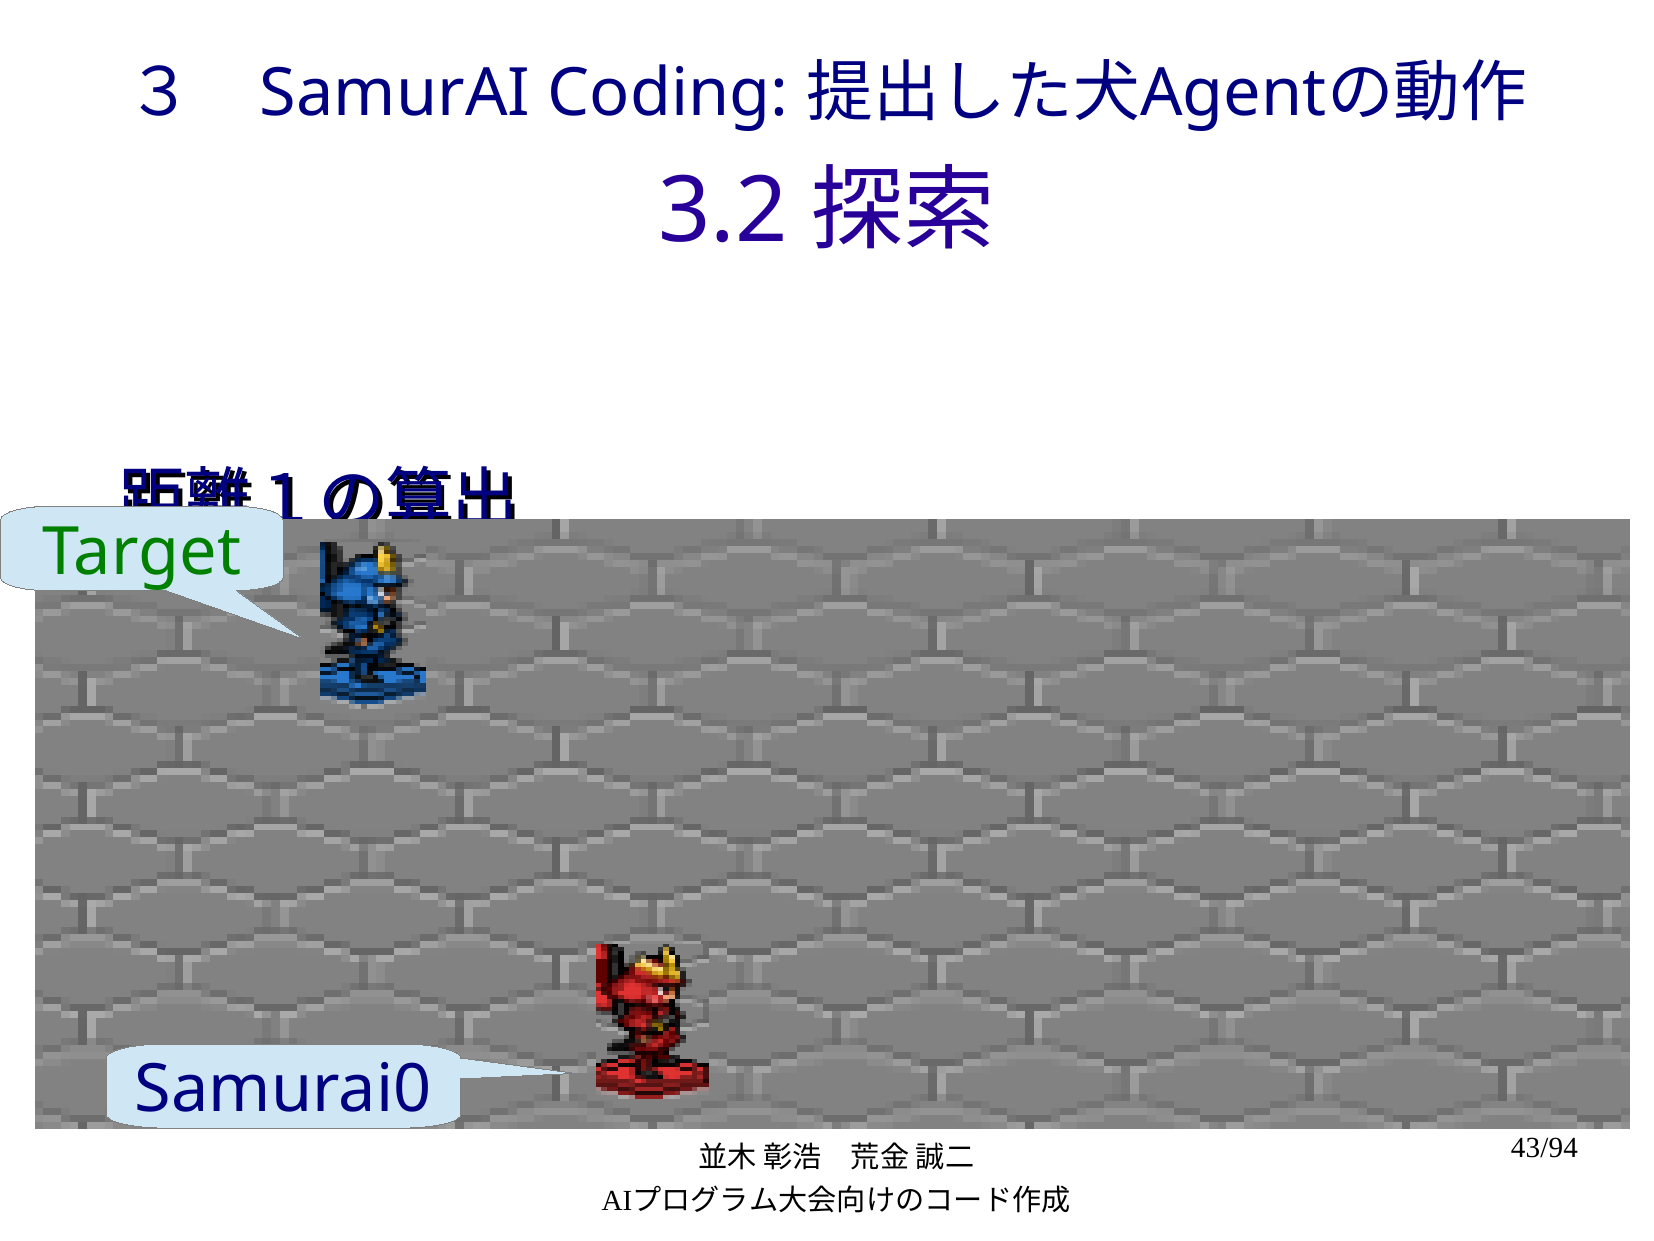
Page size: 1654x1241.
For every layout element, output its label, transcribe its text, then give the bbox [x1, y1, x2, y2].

text_box Target [0, 506, 304, 640]
list 距離１の算出 [118, 324, 1571, 519]
text_box Samurai0 [106, 1044, 576, 1129]
title ３ SamurAI Coding: 提出した犬Agentの動作3.2 探索 [82, 49, 1571, 257]
picture [35, 519, 1630, 1129]
